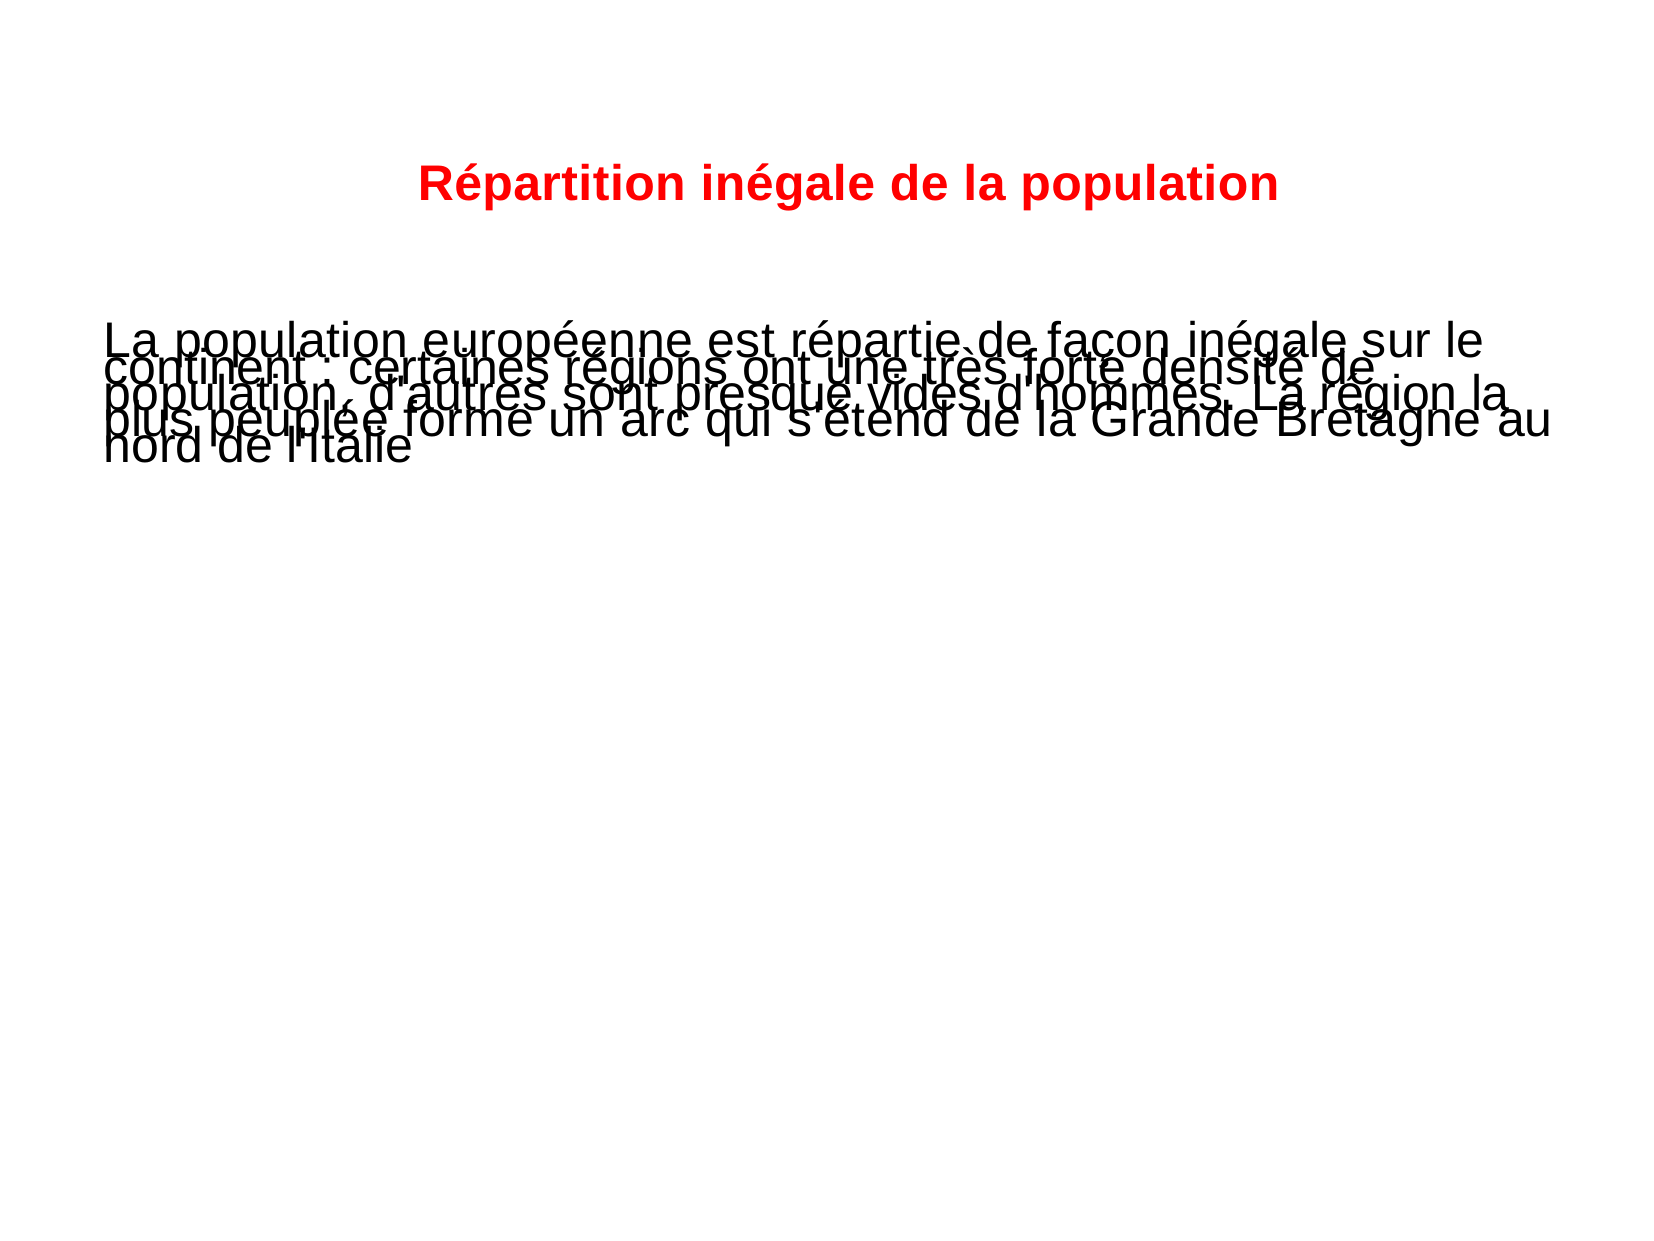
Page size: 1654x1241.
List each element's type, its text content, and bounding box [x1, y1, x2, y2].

text_box Répartition inégale de la population La population européenne est répartie de façon inégale sur le continent : certaines régions ont une très forte densité de population, d'autres sont presque vides d'hommes. La région la plus peuplée forme un arc qui s'étend de la Grande Bretagne au nord de l'Italie [59, 177, 1625, 689]
